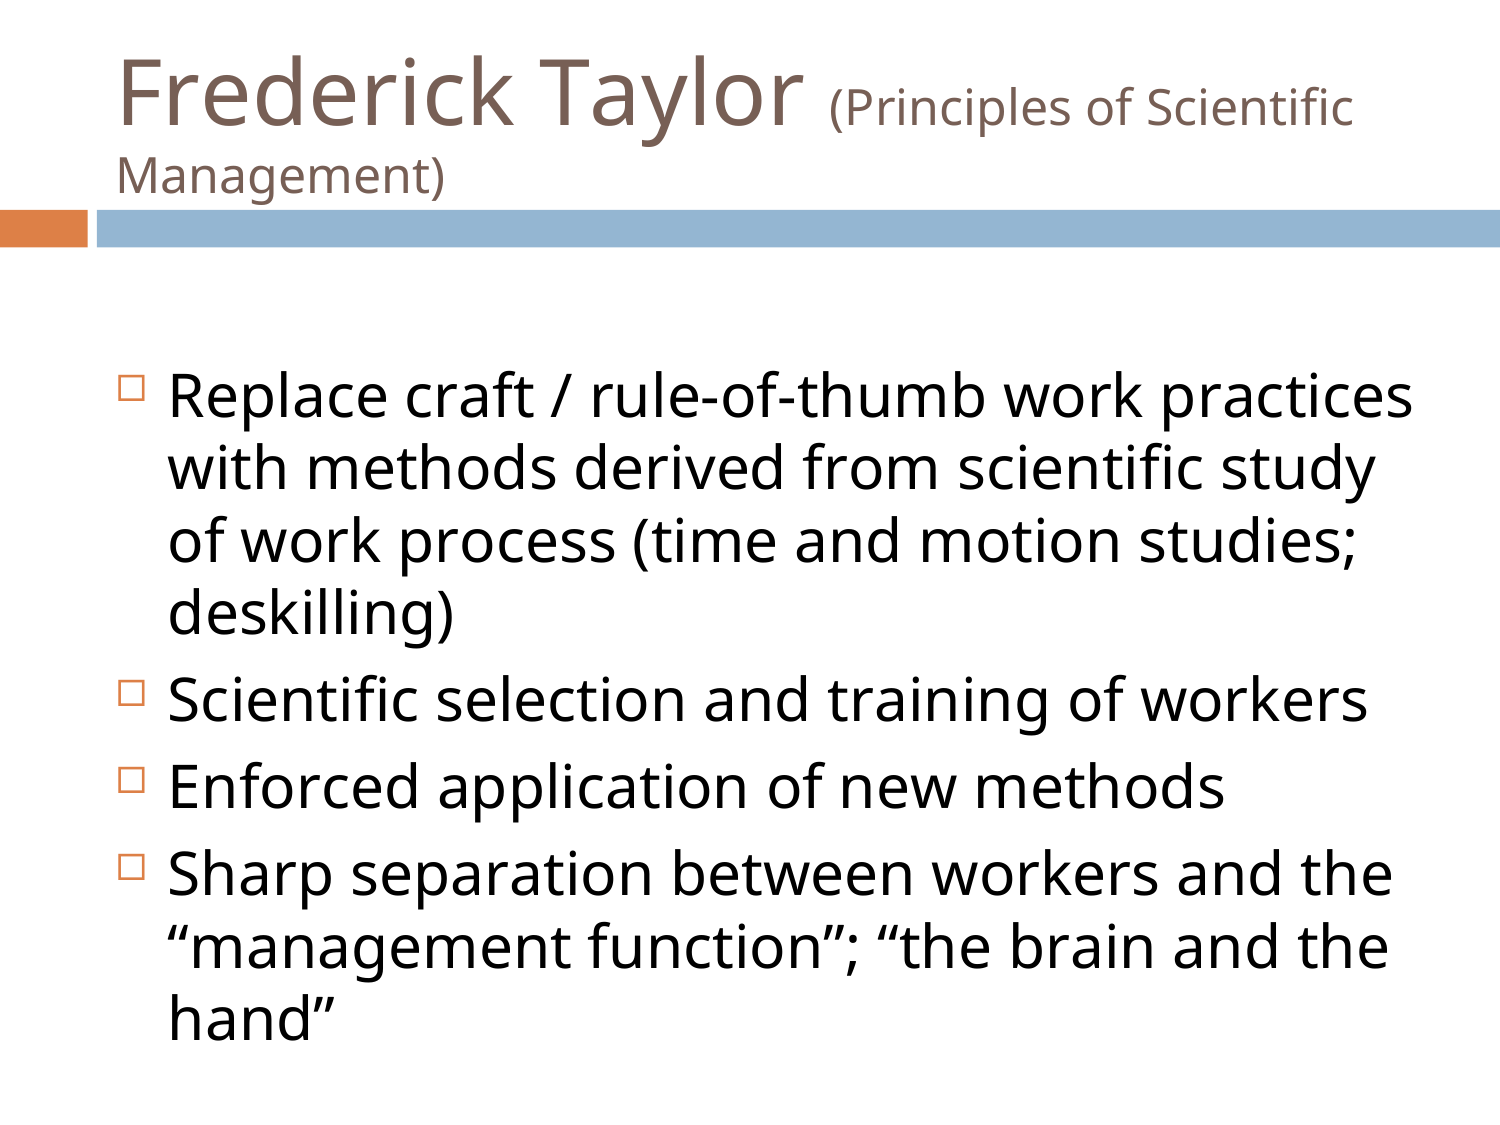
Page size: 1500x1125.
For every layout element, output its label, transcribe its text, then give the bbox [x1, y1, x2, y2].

list Replace craft / rule-of-thumb work practices with methods derived from scientific study of work process (time and motion studies; deskilling) Scientific selection and training of workers Enforced application of new methods Sharp separation between workers and the “management function”; “the brain and the hand” [100, 262, 1438, 1001]
title Frederick Taylor (Principles of Scientific Management) [100, 26, 1438, 212]
